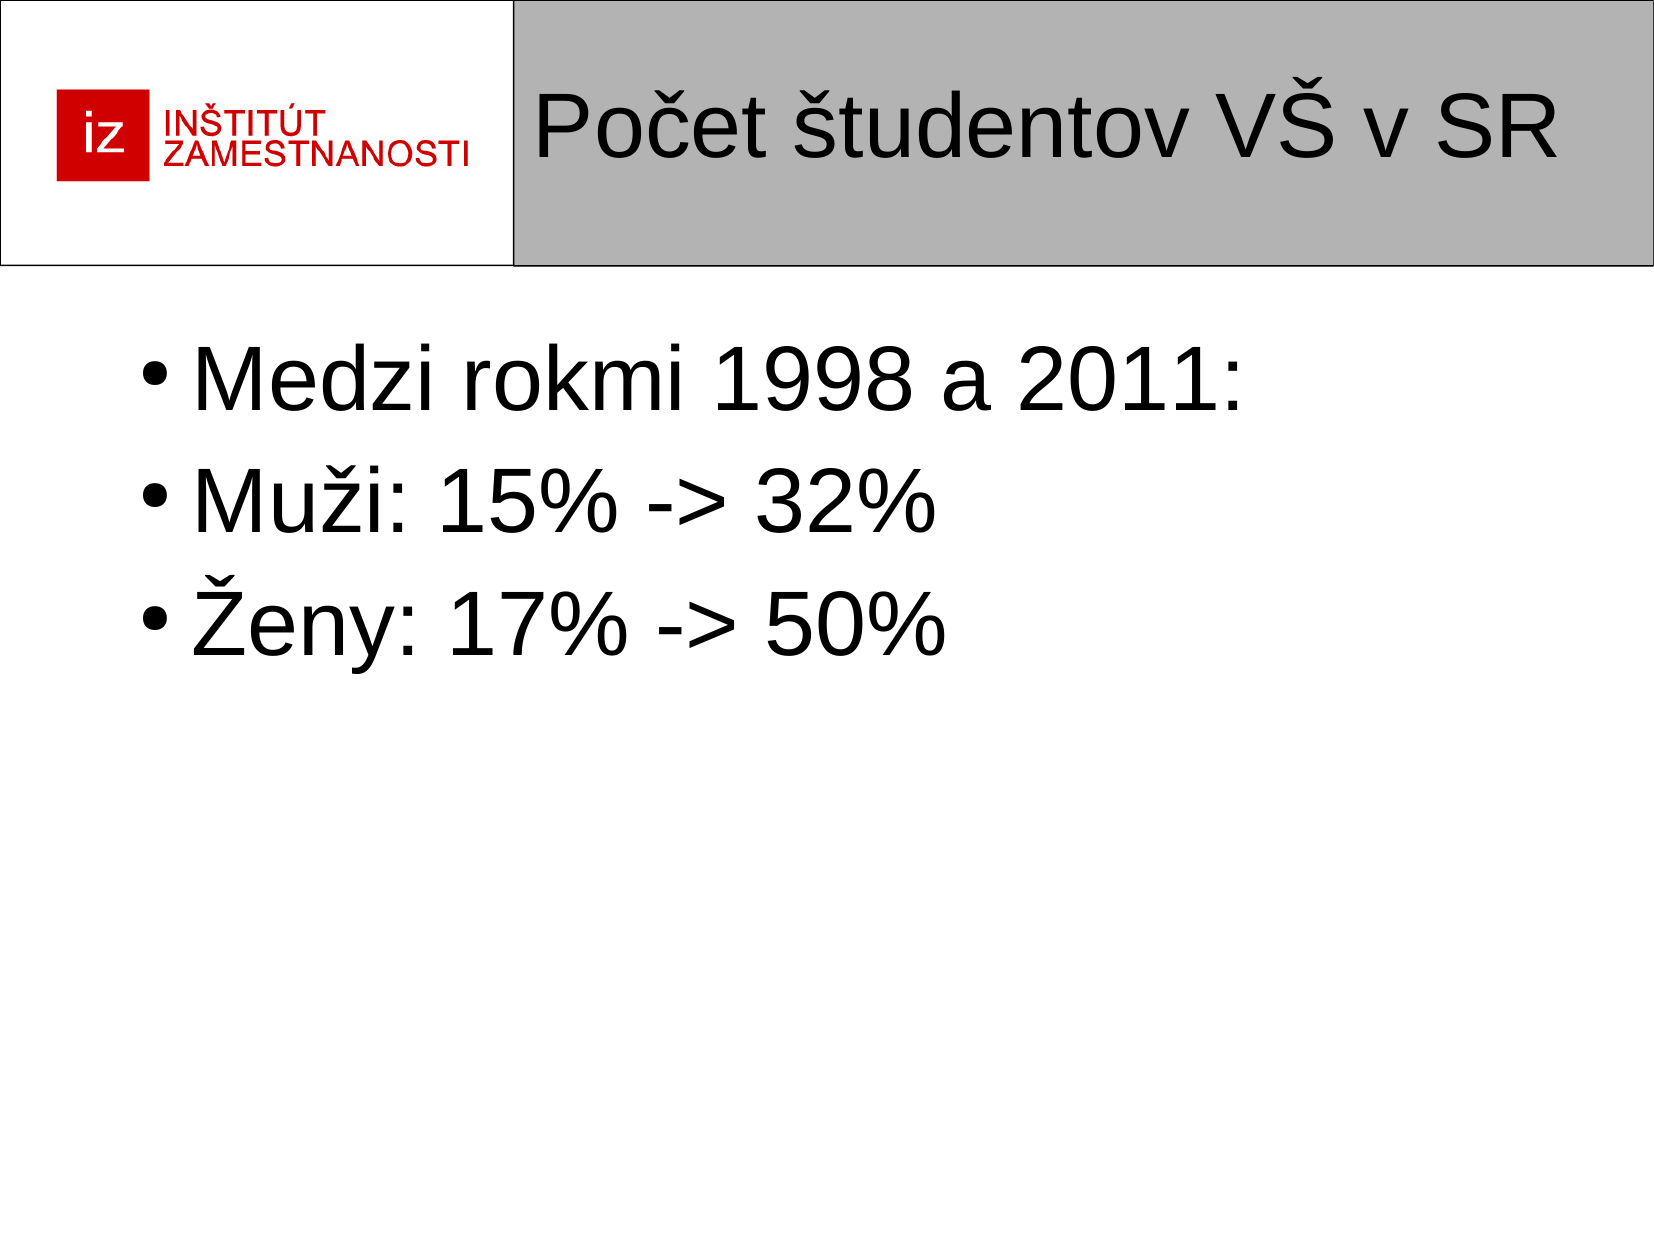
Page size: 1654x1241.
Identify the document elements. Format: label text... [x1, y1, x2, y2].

picture [5, 8, 512, 257]
list Medzi rokmi 1998 a 2011: Muži: 15% -> 32% Ženy: 17% -> 50% [121, 344, 1533, 1112]
title Počet študentov VŠ v SR [531, 37, 1565, 229]
